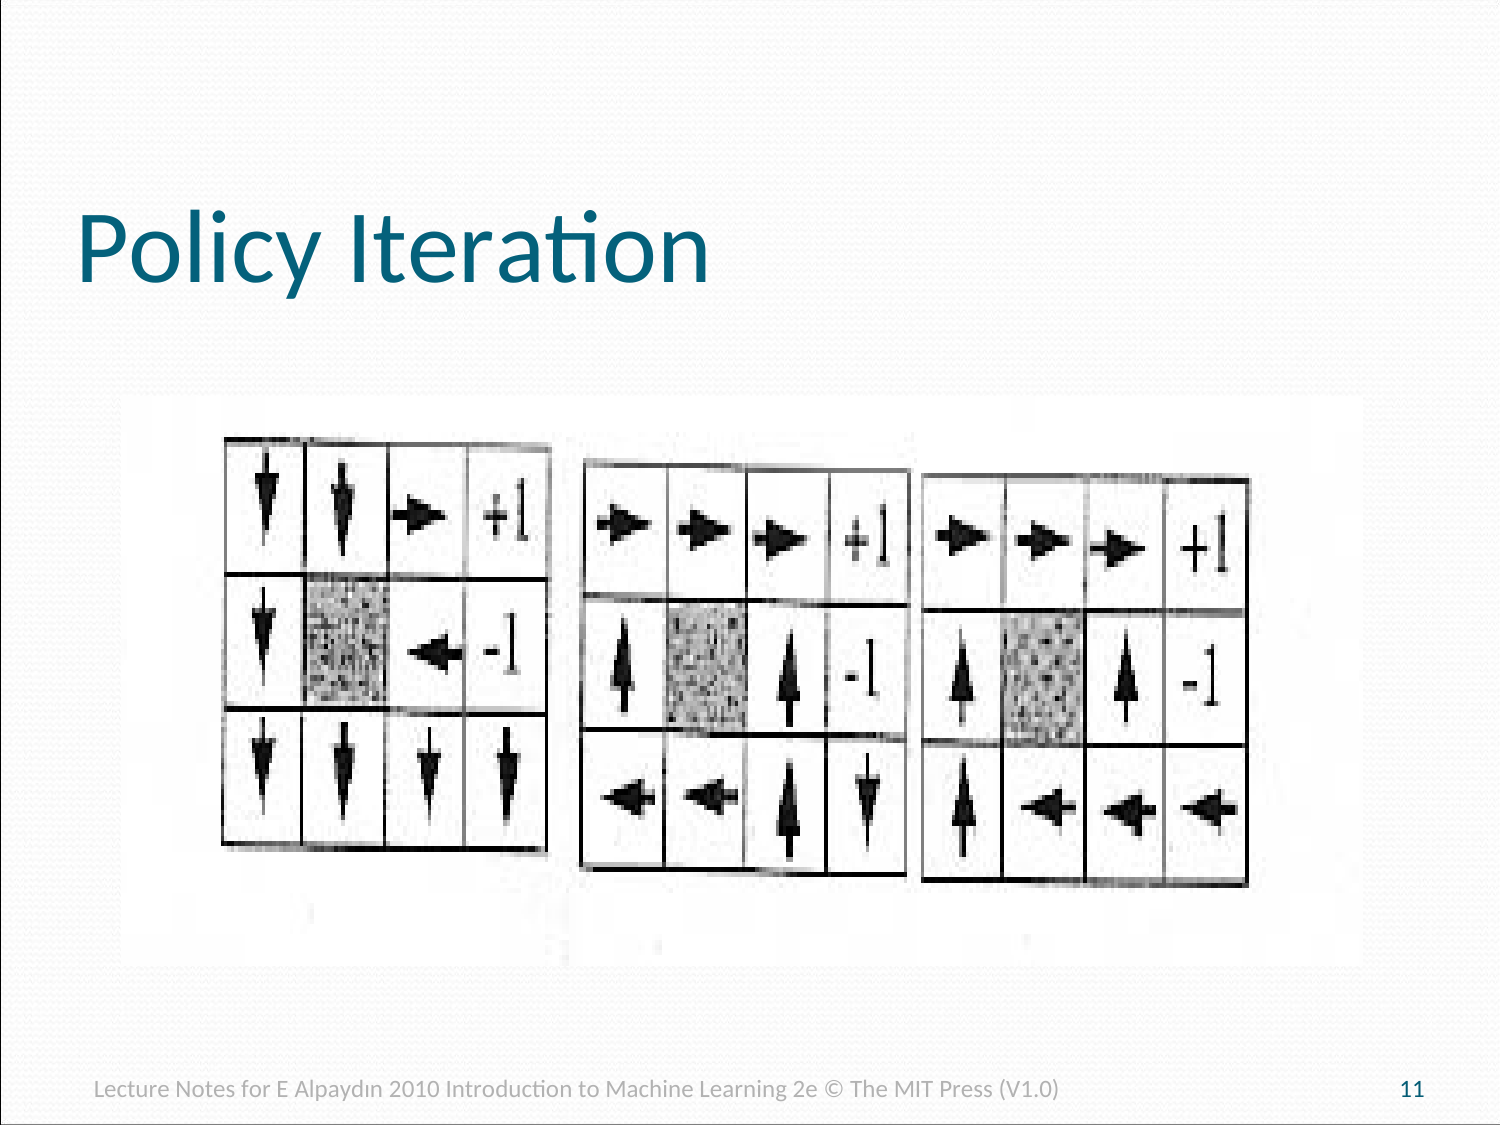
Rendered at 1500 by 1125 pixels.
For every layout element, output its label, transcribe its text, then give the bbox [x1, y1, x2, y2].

text_box Lecture Notes for E Alpaydın 2010 Introduction to Machine Learning 2e © The MIT Press (V1.0) [93, 1042, 1254, 1103]
text_box <number> [1299, 1042, 1426, 1103]
title Policy Iteration [75, 115, 1426, 304]
picture [0, 0, 1500, 1125]
